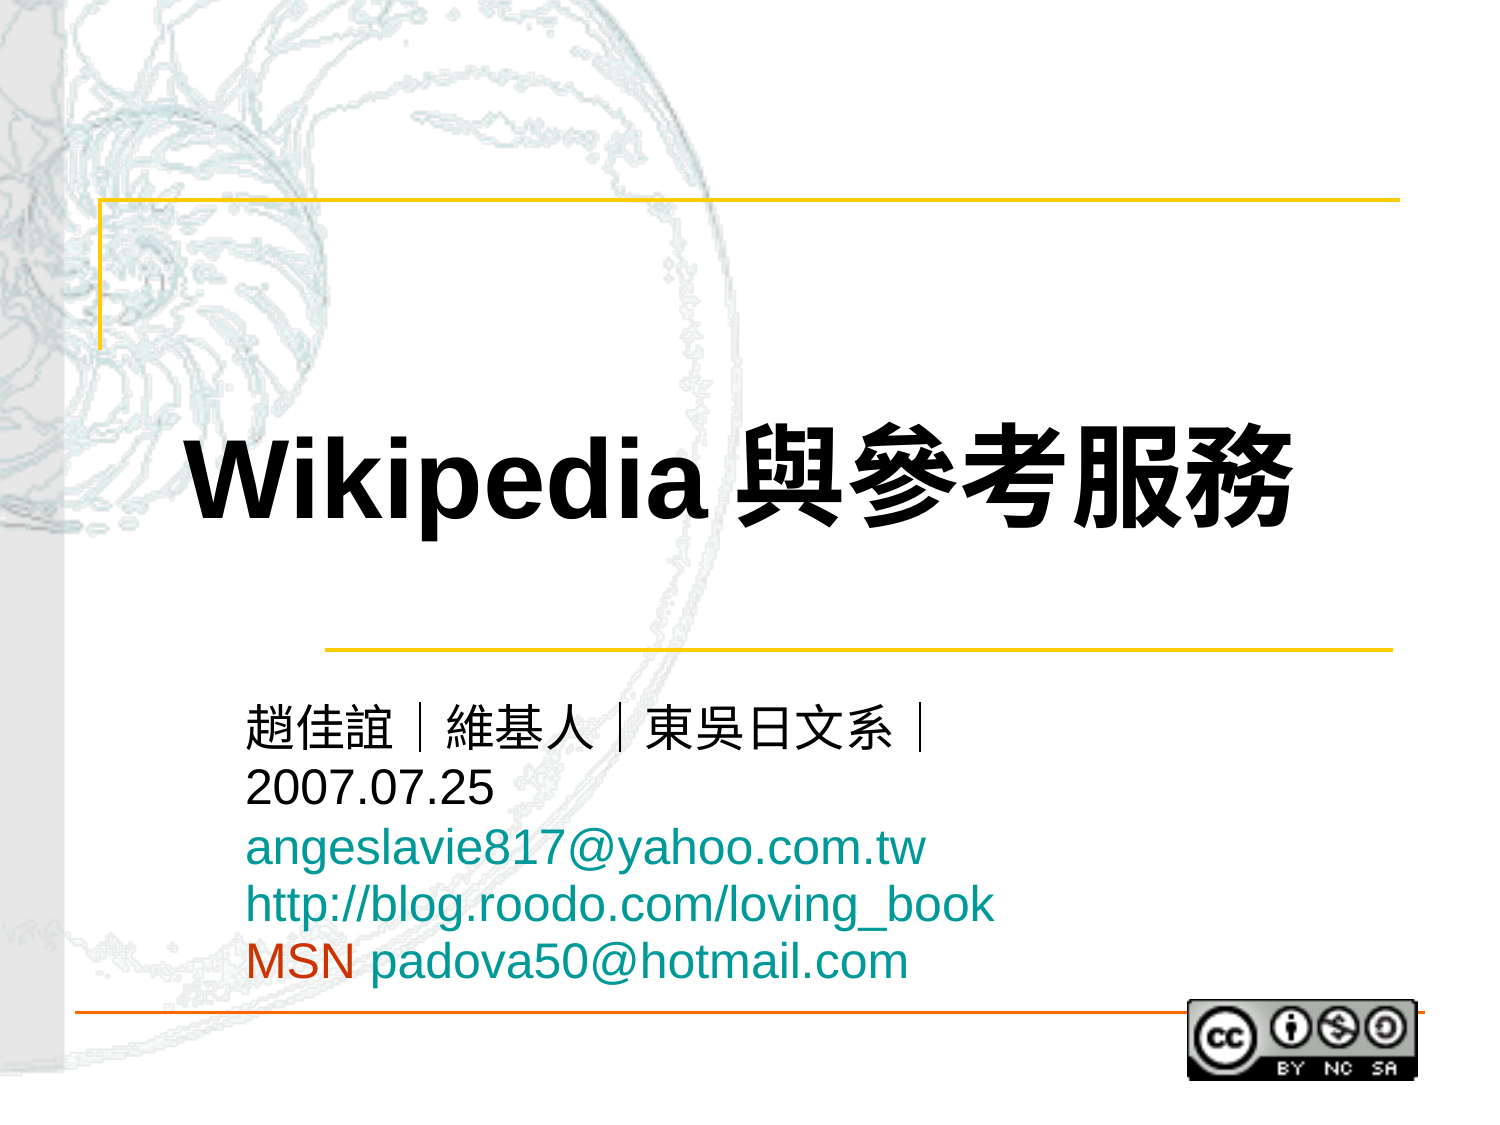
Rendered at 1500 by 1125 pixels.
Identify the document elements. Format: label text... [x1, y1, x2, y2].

subtitle 趙佳誼│維基人│東吳日文系│ 2007.07.25 angeslavie817@yahoo.com.tw http://blog.roodo.com/loving_book MSN padova50@hotmail.com [230, 692, 1281, 1046]
picture [0, 0, 746, 1083]
title Wikipedia與參考服務 [112, 349, 1388, 591]
picture [1187, 999, 1418, 1081]
